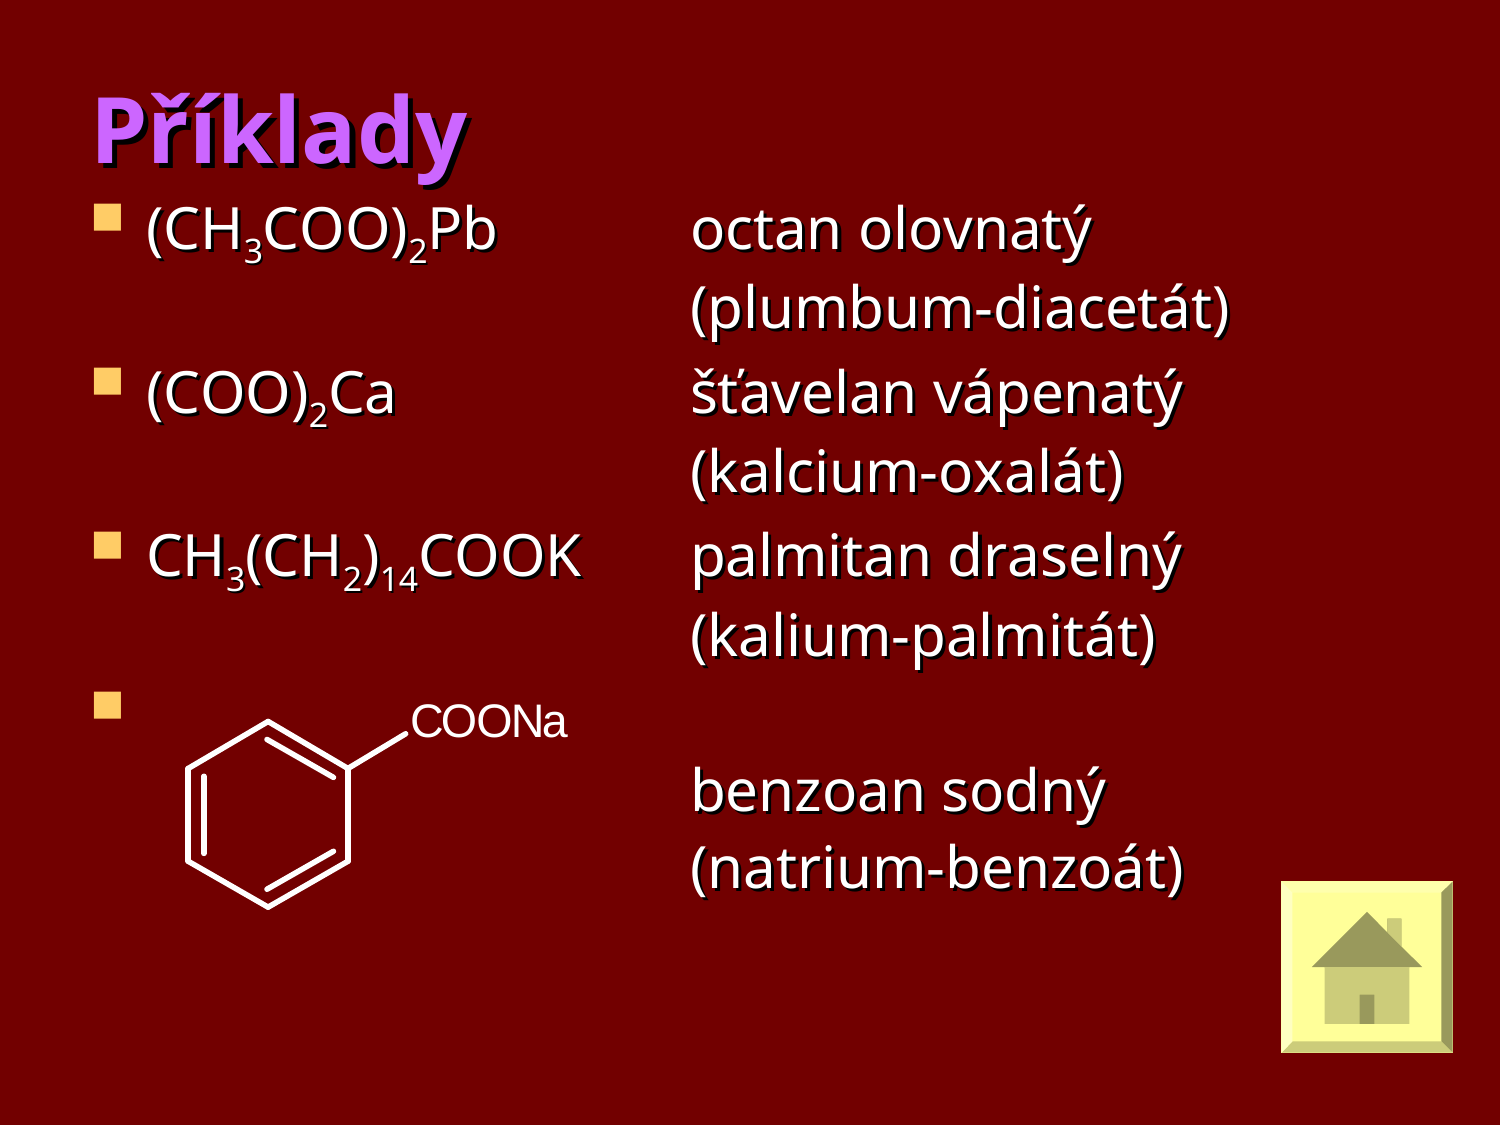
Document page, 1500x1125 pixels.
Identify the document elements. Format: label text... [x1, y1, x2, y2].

text_box [1283, 881, 1453, 1053]
list (CH3COO)2Pb octan olovnatý (plumbum-diacetát) (COO)2Ca šťavelan vápenatý (kalcium-oxalát) CH3(CH2)14COOK palmitan draselný (kalium-palmitát) benzoan sodný (natrium-benzoát) [75, 184, 1426, 1000]
title Příklady [75, 45, 1426, 184]
chart [159, 692, 573, 934]
